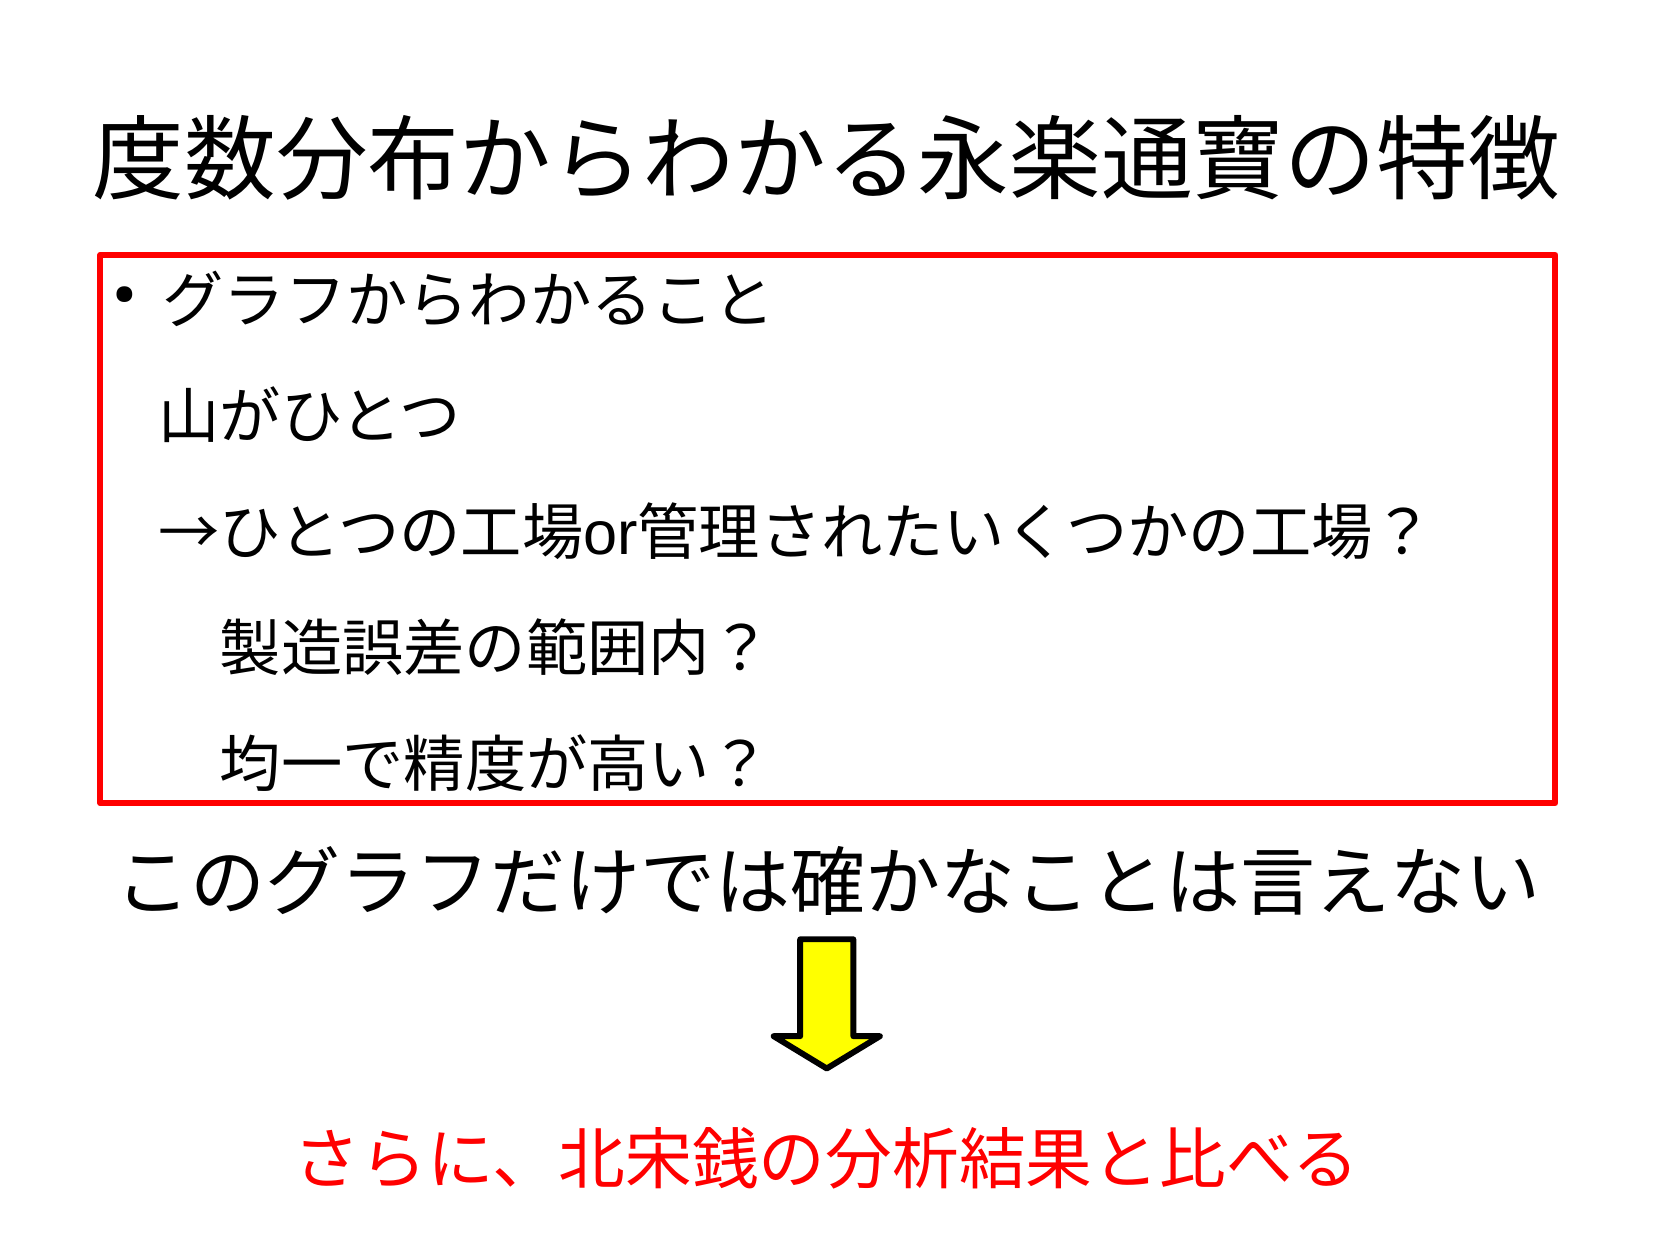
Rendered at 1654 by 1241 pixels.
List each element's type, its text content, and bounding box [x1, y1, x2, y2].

text_box [773, 939, 880, 1069]
title 度数分布からわかる永楽通寶の特徴 [82, 49, 1571, 257]
text_box このグラフだけでは確かなことは言えない [100, 814, 1556, 928]
list グラフからわかること 山がひとつ →ひとつの工場or管理されたいくつかの工場？ 製造誤差の範囲内？ 均一で精度が高い？ [100, 254, 1556, 804]
text_box さらに、北宋銭の分析結果と比べる [165, 1098, 1489, 1201]
